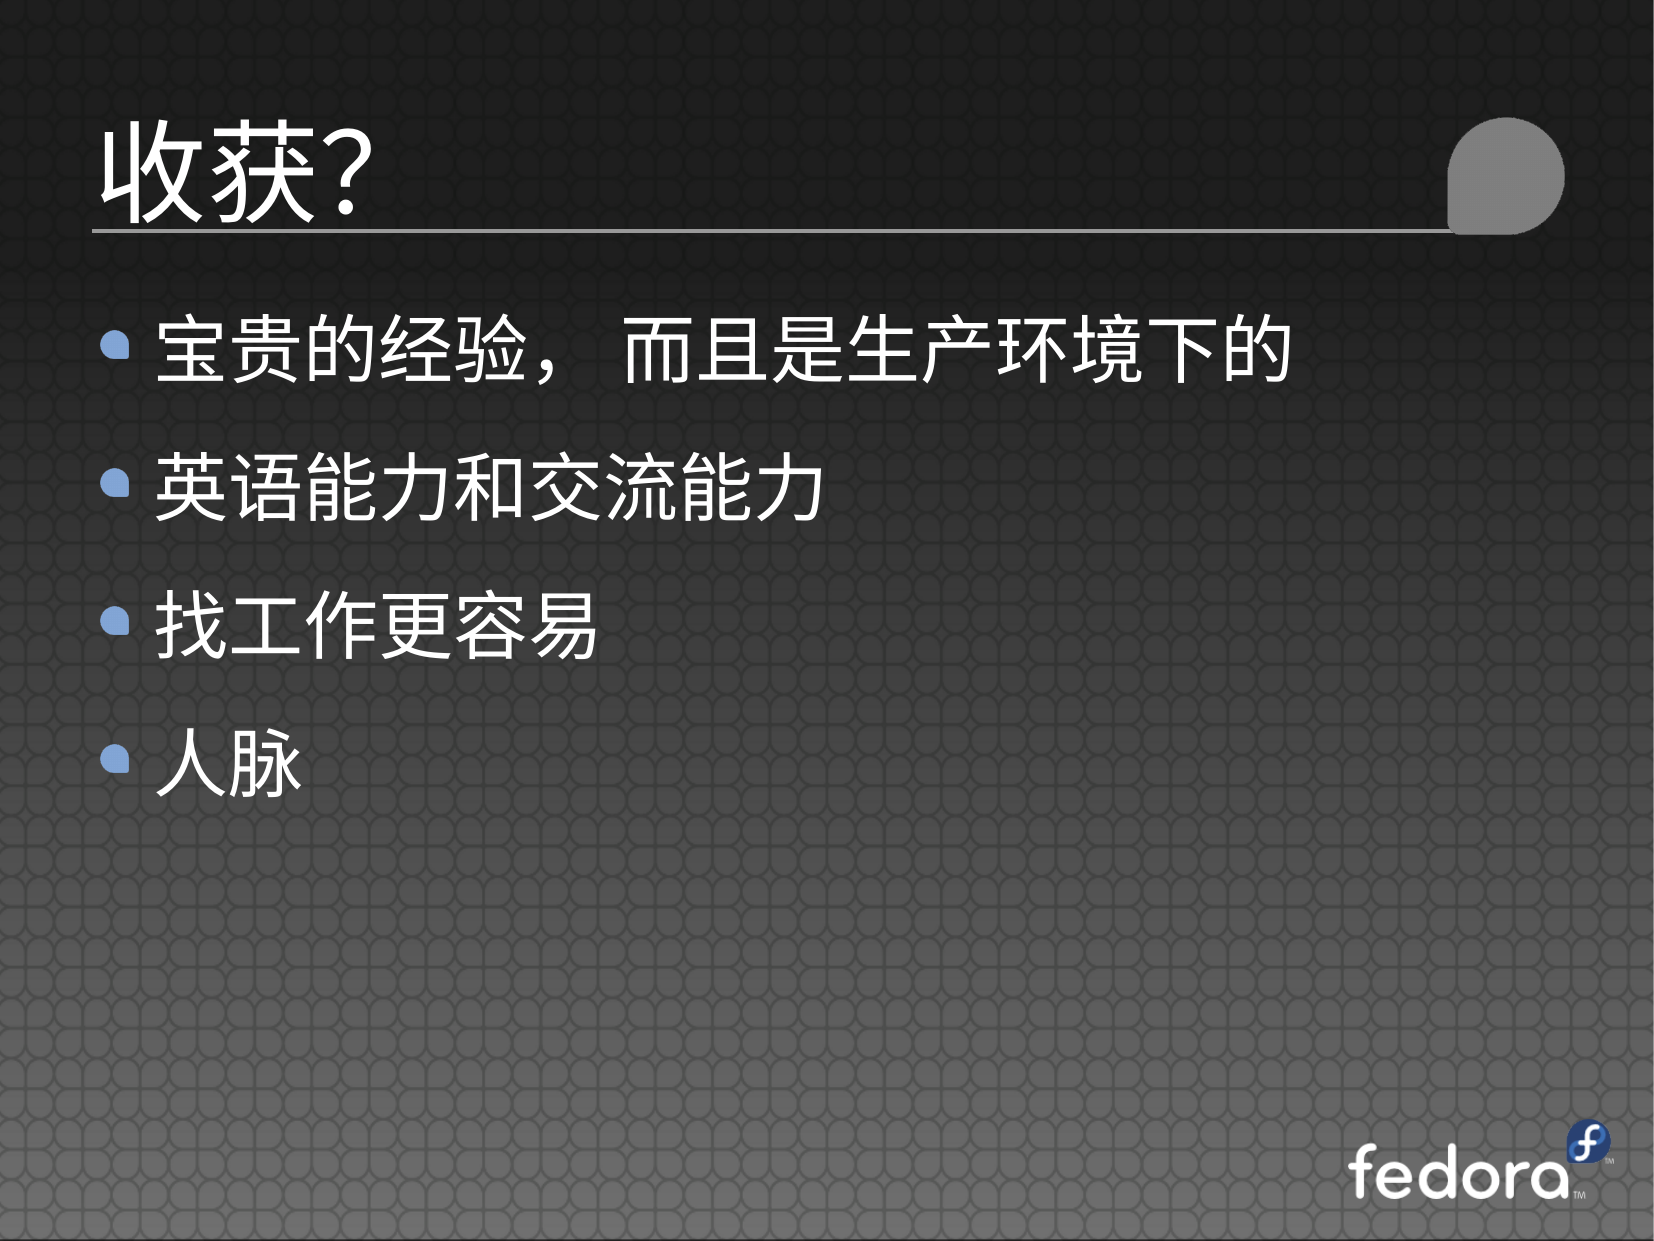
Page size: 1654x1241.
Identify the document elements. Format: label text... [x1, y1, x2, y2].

title 收获？ [94, 100, 1426, 251]
picture [0, 0, 1654, 1241]
list 宝贵的经验， 而且是生产环境下的 英语能力和交流能力 找工作更容易 人脉 [82, 290, 1571, 1094]
